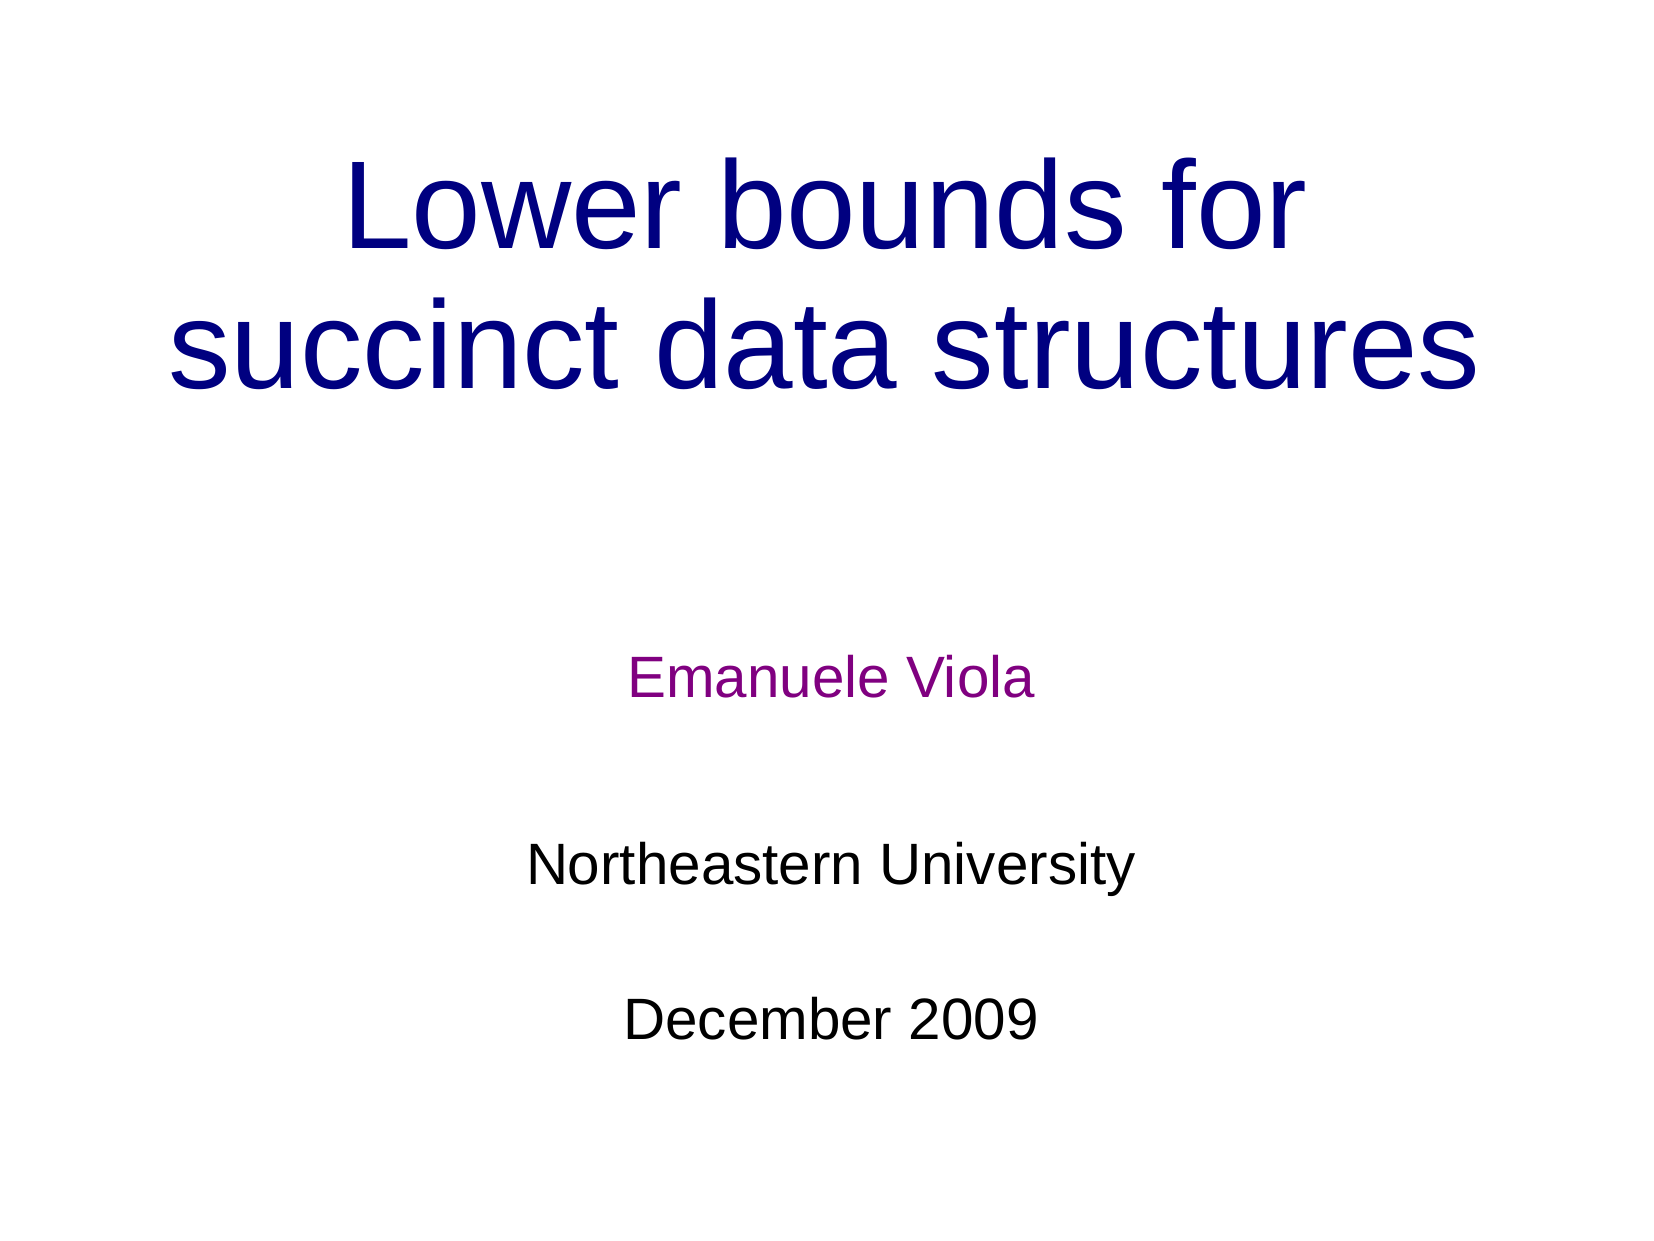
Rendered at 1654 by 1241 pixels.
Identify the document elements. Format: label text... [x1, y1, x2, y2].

subtitle Emanuele Viola Northeastern University December 2009 [37, 637, 1626, 1201]
title Lower bounds for succinct data structures [75, 99, 1576, 451]
